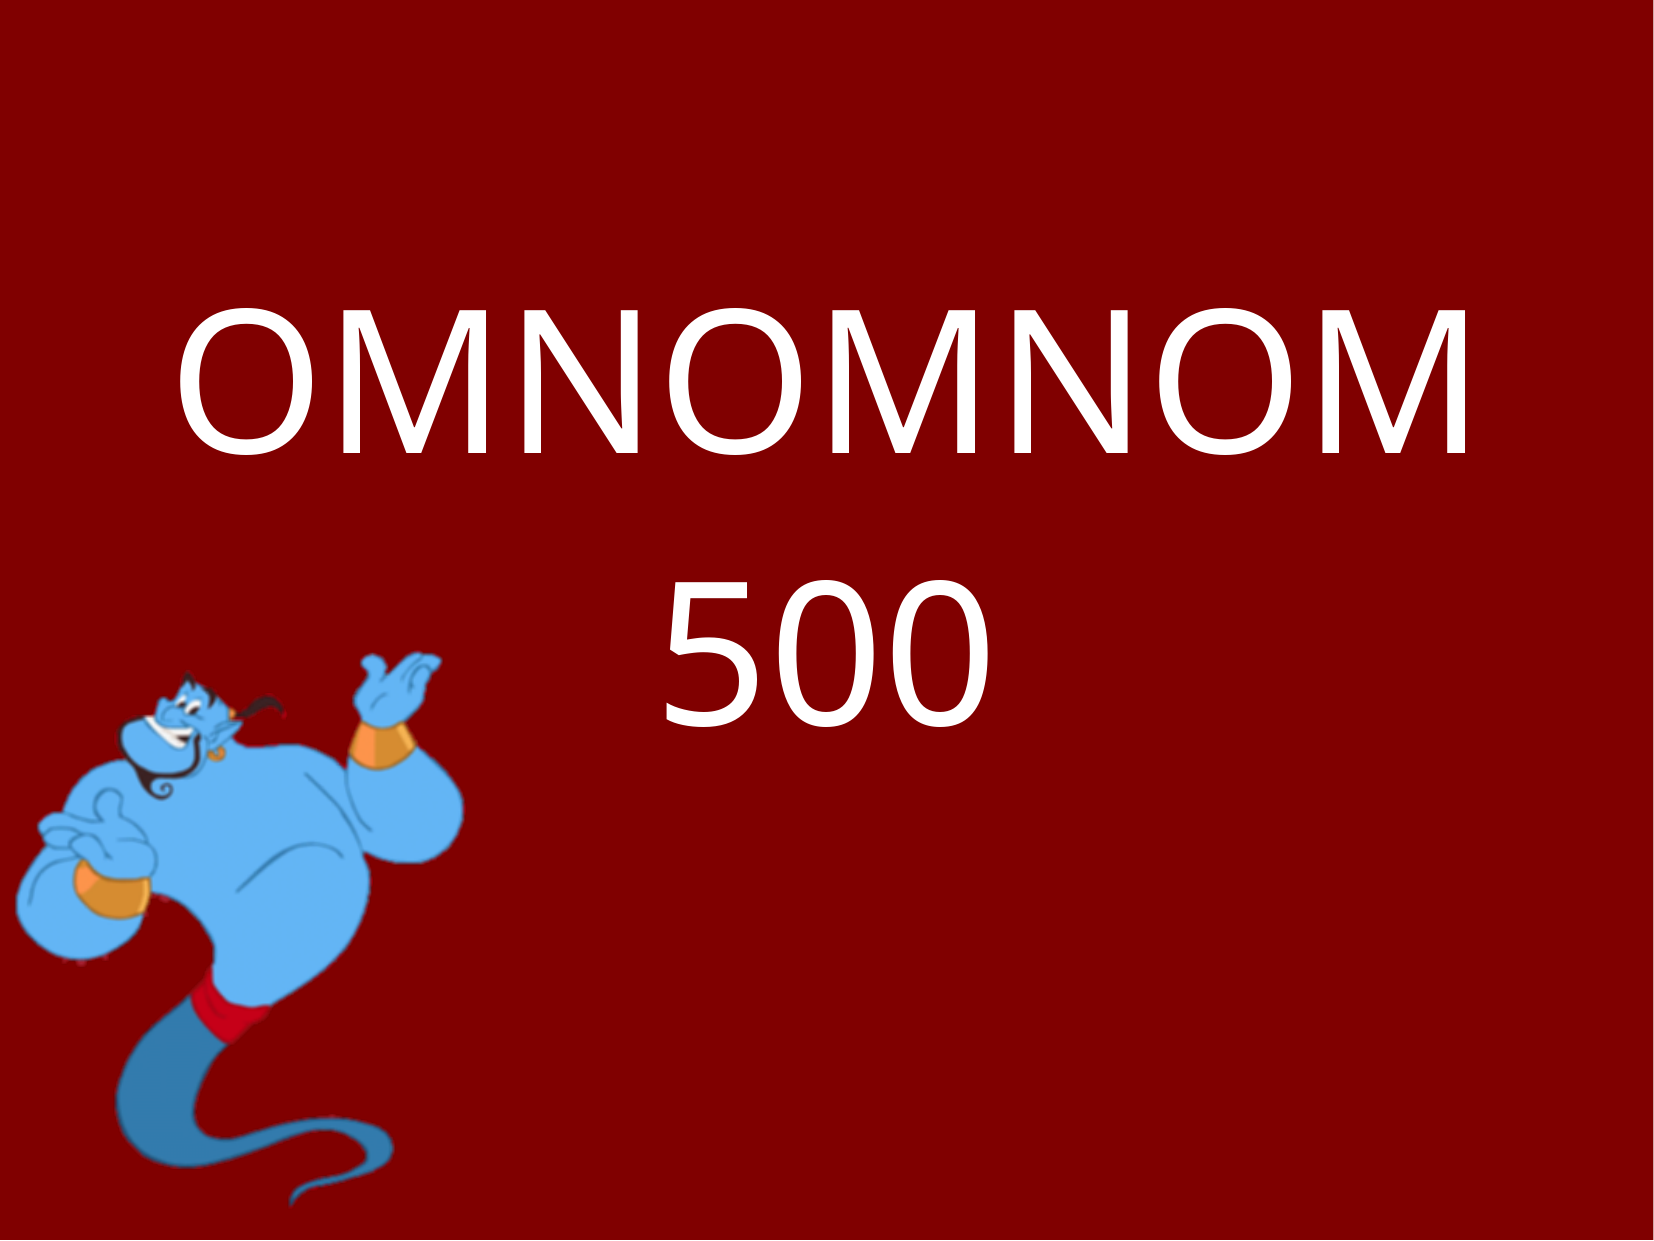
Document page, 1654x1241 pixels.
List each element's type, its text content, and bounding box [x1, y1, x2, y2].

picture [7, 620, 473, 1241]
subtitle OMNOMNOM 500 [82, 49, 1571, 975]
